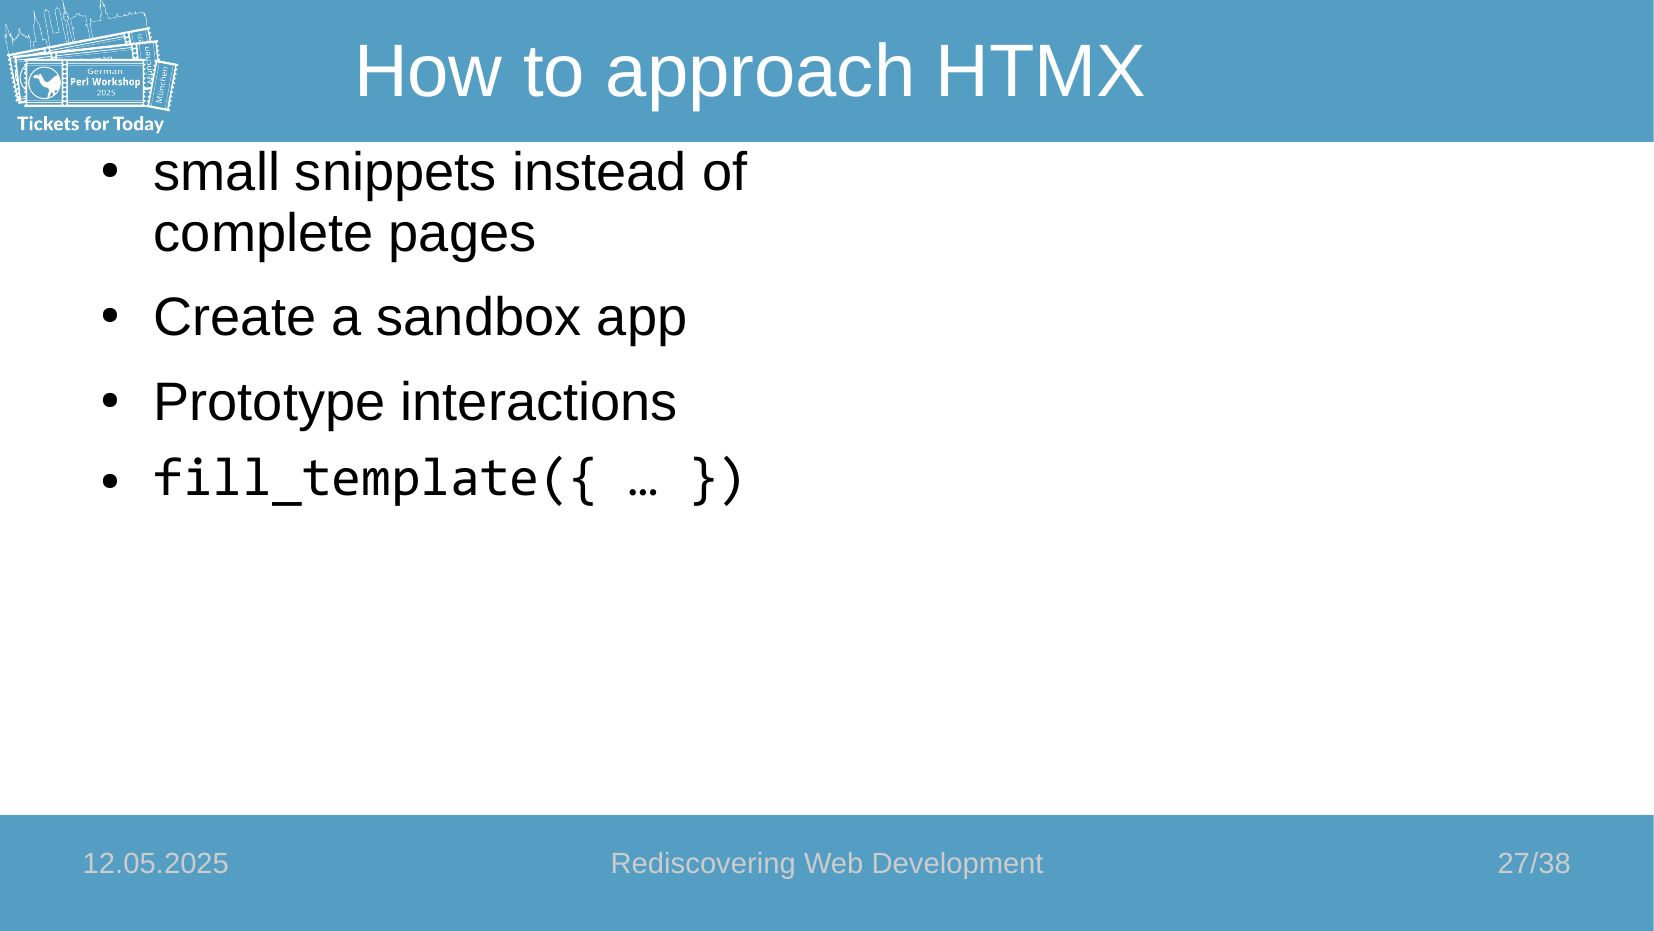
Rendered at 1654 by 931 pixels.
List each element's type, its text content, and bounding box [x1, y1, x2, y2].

list small snippets instead of complete pages Create a sandbox app Prototype interactions fill_template({ … }) [82, 141, 809, 815]
title How to approach HTMX [354, 5, 1654, 136]
picture [3, 0, 180, 154]
